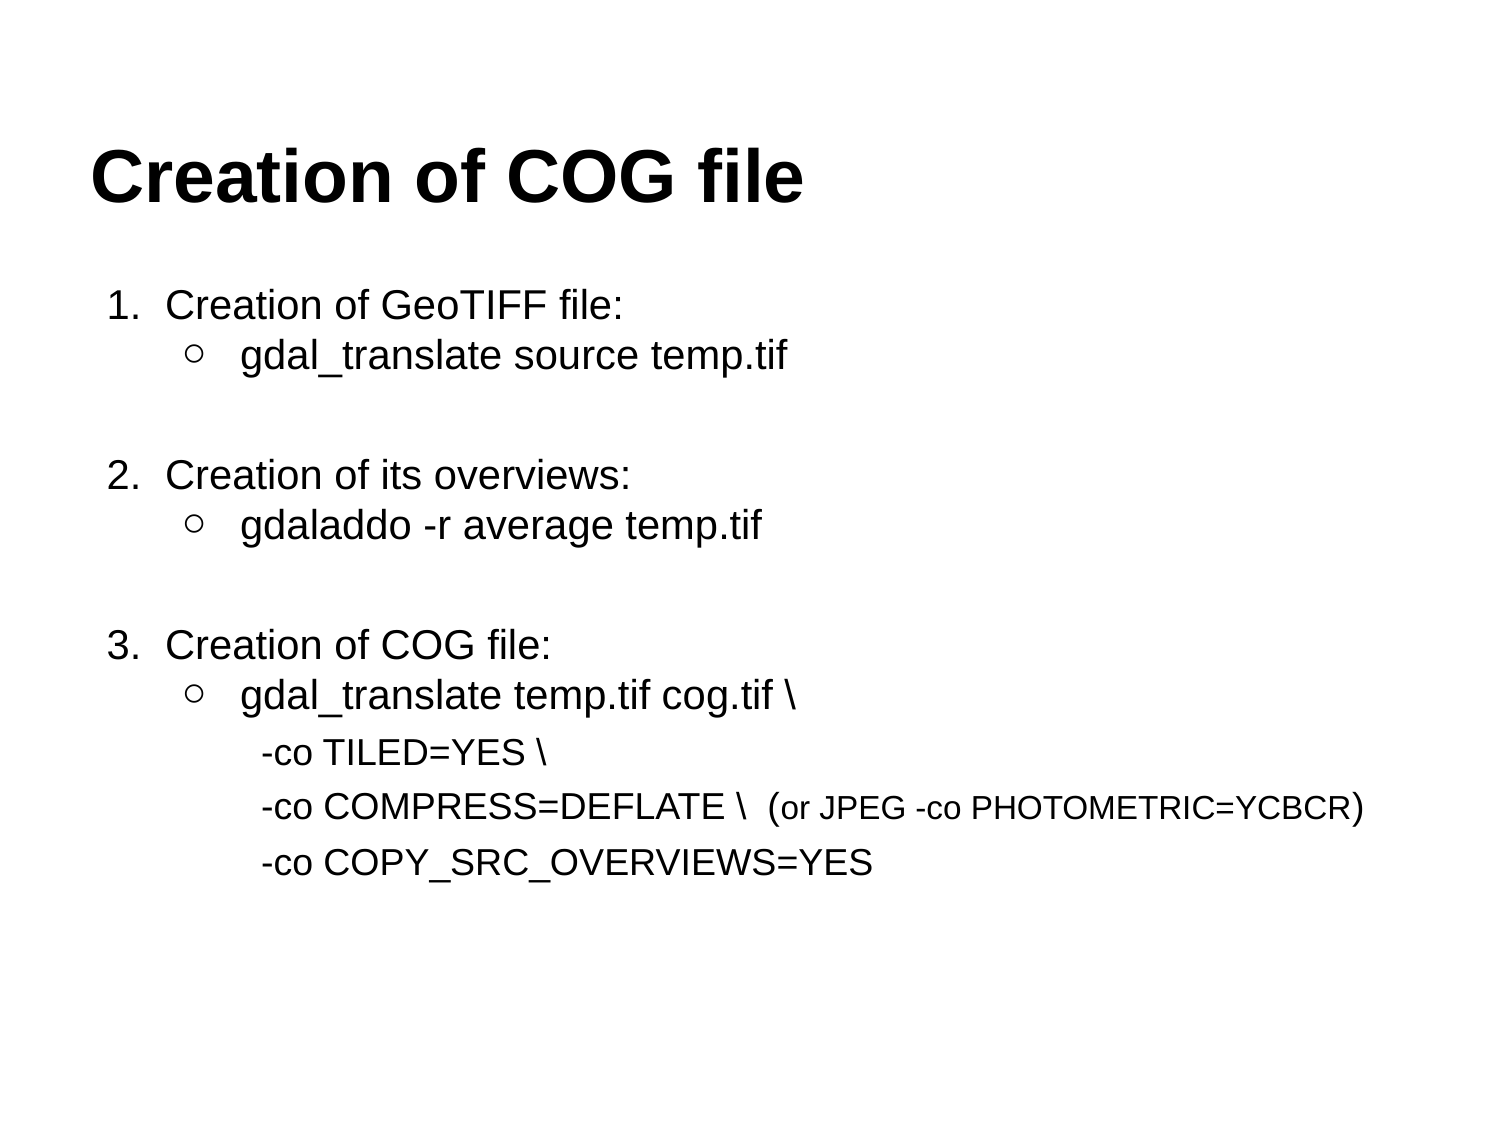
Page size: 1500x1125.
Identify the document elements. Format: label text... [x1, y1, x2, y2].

list Creation of GeoTIFF file: gdal_translate source temp.tif Creation of its overviews: gdaladdo -r average temp.tif Creation of COG file: gdal_translate temp.tif cog.tif \ -co TILED=YES \ -co COMPRESS=DEFLATE \ (or JPEG -co PHOTOMETRIC=YCBCR) -co COPY_SRC_OVERVIEWS=YES [75, 262, 1425, 1078]
title Creation of COG file [75, 45, 1425, 233]
